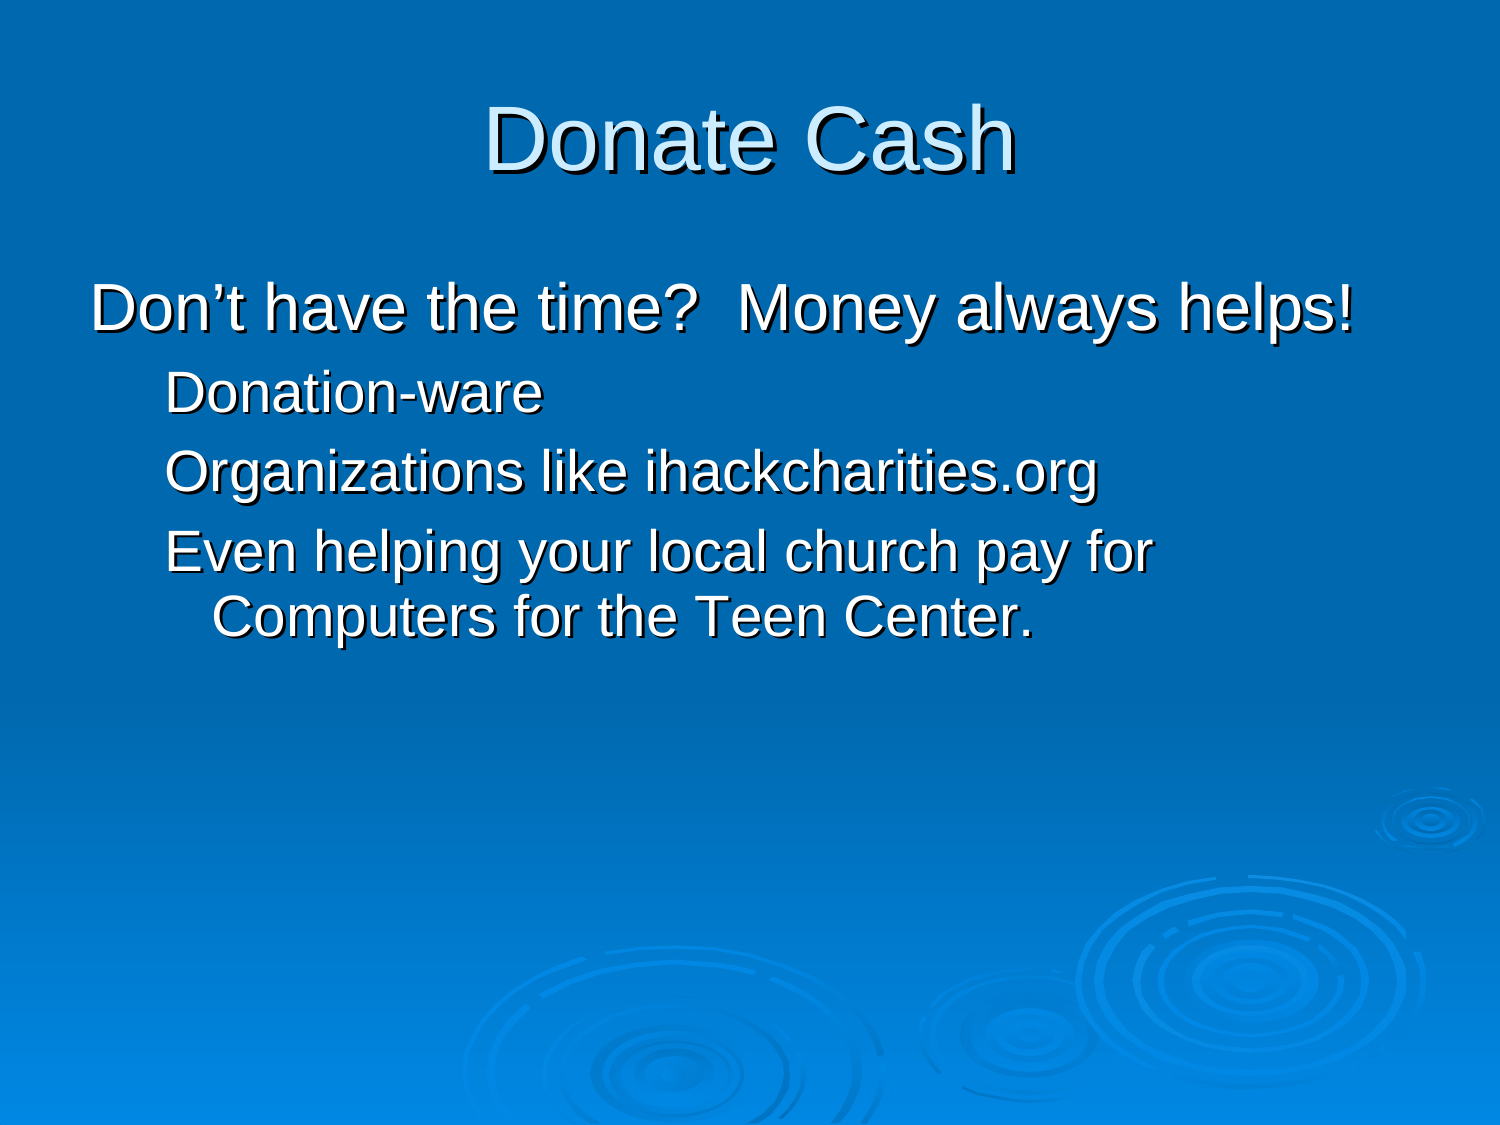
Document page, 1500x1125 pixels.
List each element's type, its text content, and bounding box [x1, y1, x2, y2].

title Donate Cash [75, 45, 1426, 233]
list Don’t have the time? Money always helps! Donation-ware Organizations like ihackcharities.org Even helping your local church pay for Computers for the Teen Center. [75, 262, 1426, 1006]
